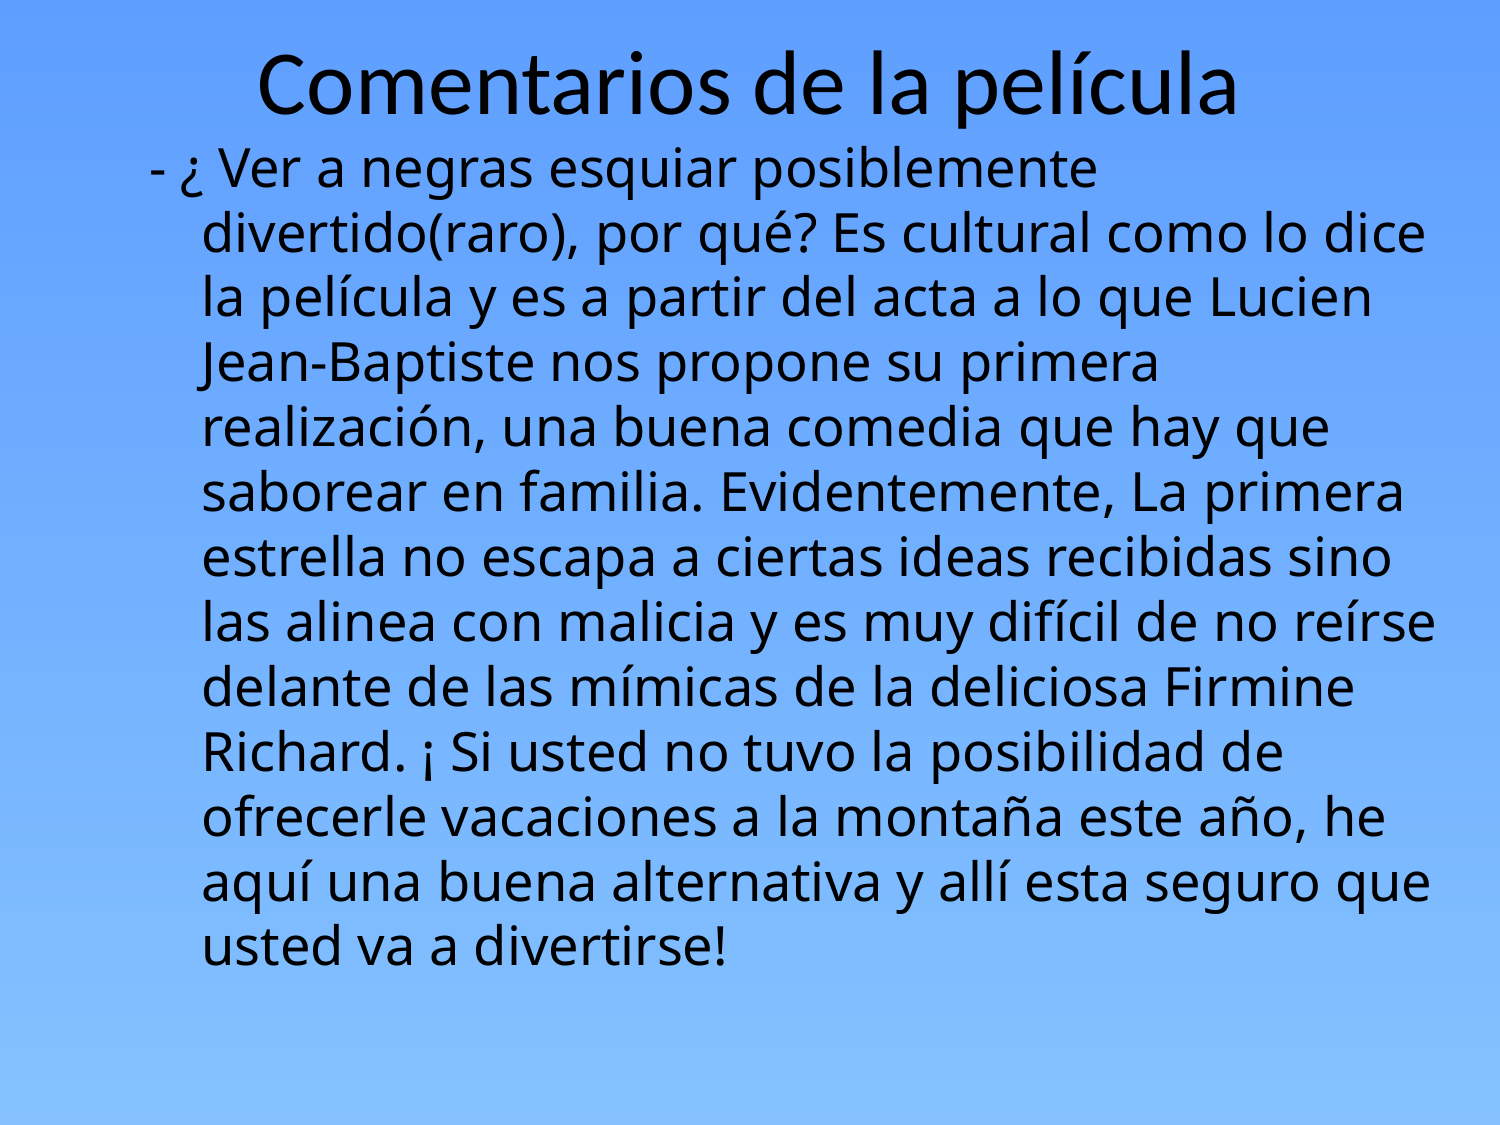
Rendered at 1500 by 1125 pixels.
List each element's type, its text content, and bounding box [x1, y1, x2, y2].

list - ¿ Ver a negras esquiar posiblemente divertido(raro), por qué? Es cultural como lo dice la película y es a partir del acta a lo que Lucien Jean-Baptiste nos propone su primera realización, una buena comedia que hay que saborear en familia. Evidentemente, La primera estrella no escapa a ciertas ideas recibidas sino las alinea con malicia y es muy difícil de no reírse delante de las mímicas de la deliciosa Firmine Richard. ¡ Si usted no tuvo la posibilidad de ofrecerle vacaciones a la montaña este año, he aquí una buena alternativa y allí esta seguro que usted va a divertirse! [82, 125, 1461, 1000]
title Comentarios de la película [75, 0, 1426, 209]
